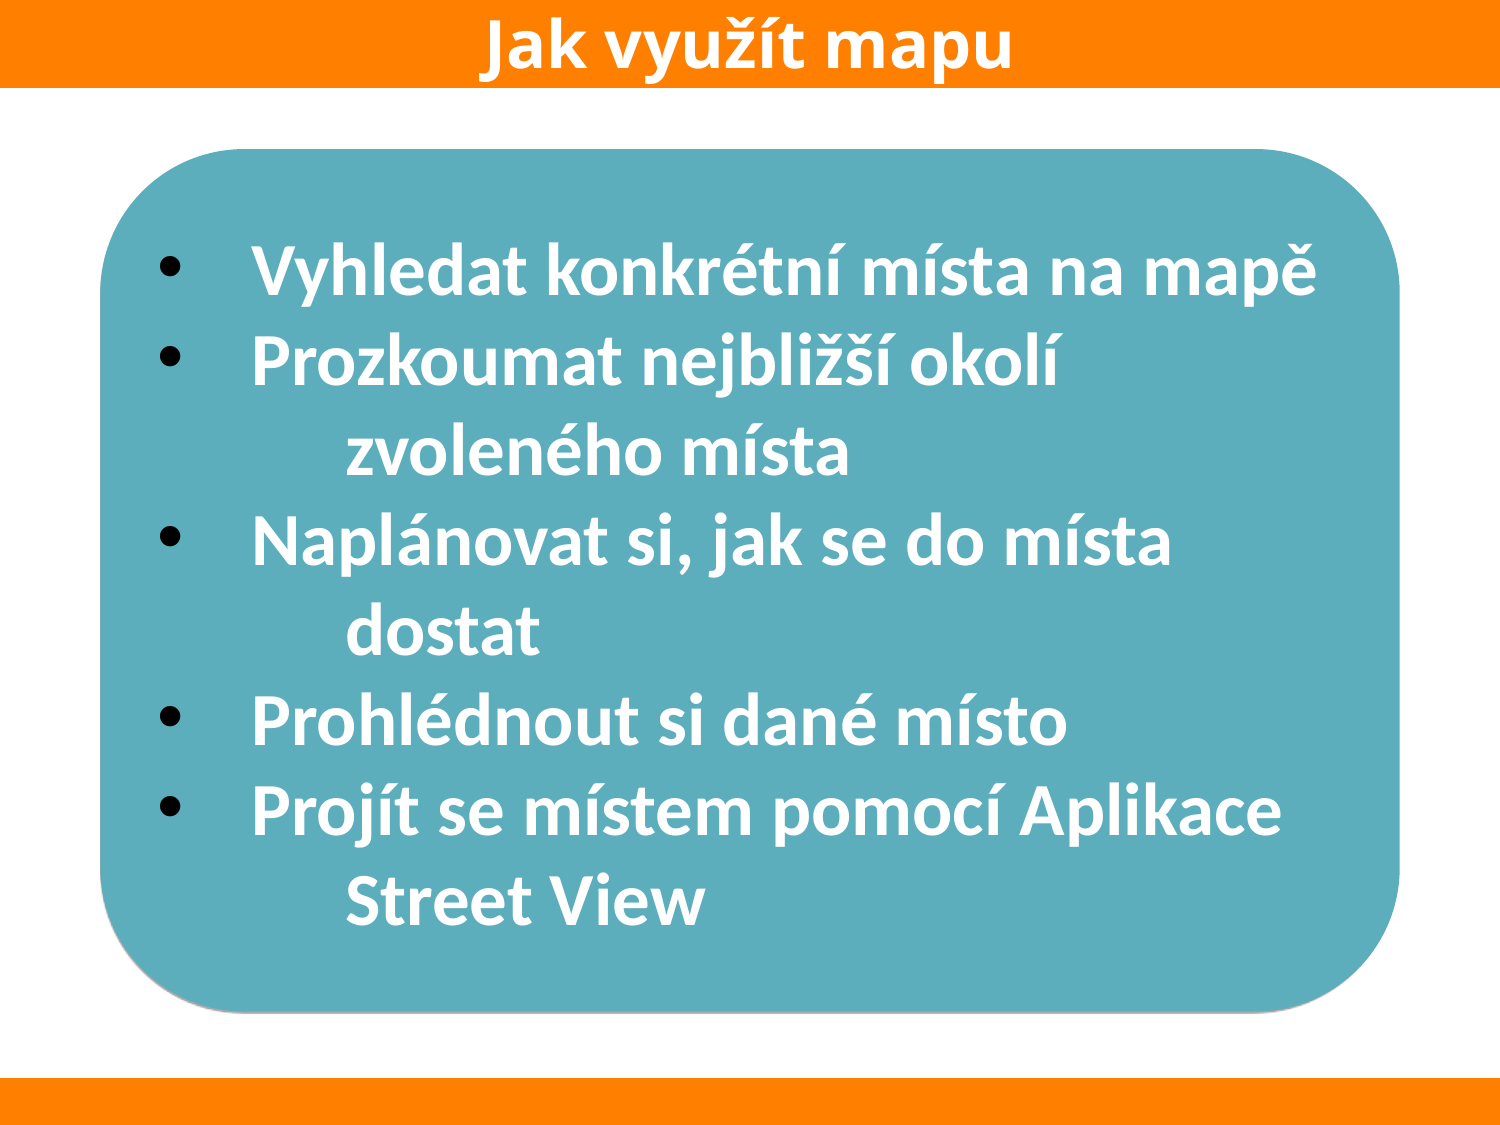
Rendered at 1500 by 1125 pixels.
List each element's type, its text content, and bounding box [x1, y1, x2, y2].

text_box Vyhledat konkrétní místa na mapě Prozkoumat nejbližší okolí zvoleného místa Naplánovat si, jak se do místa dostat Prohlédnout si dané místo Projít se místem pomocí Aplikace Street View [100, 149, 1400, 1012]
text_box [0, 1078, 1500, 1125]
text_box Jak využít mapu [0, 0, 1500, 88]
